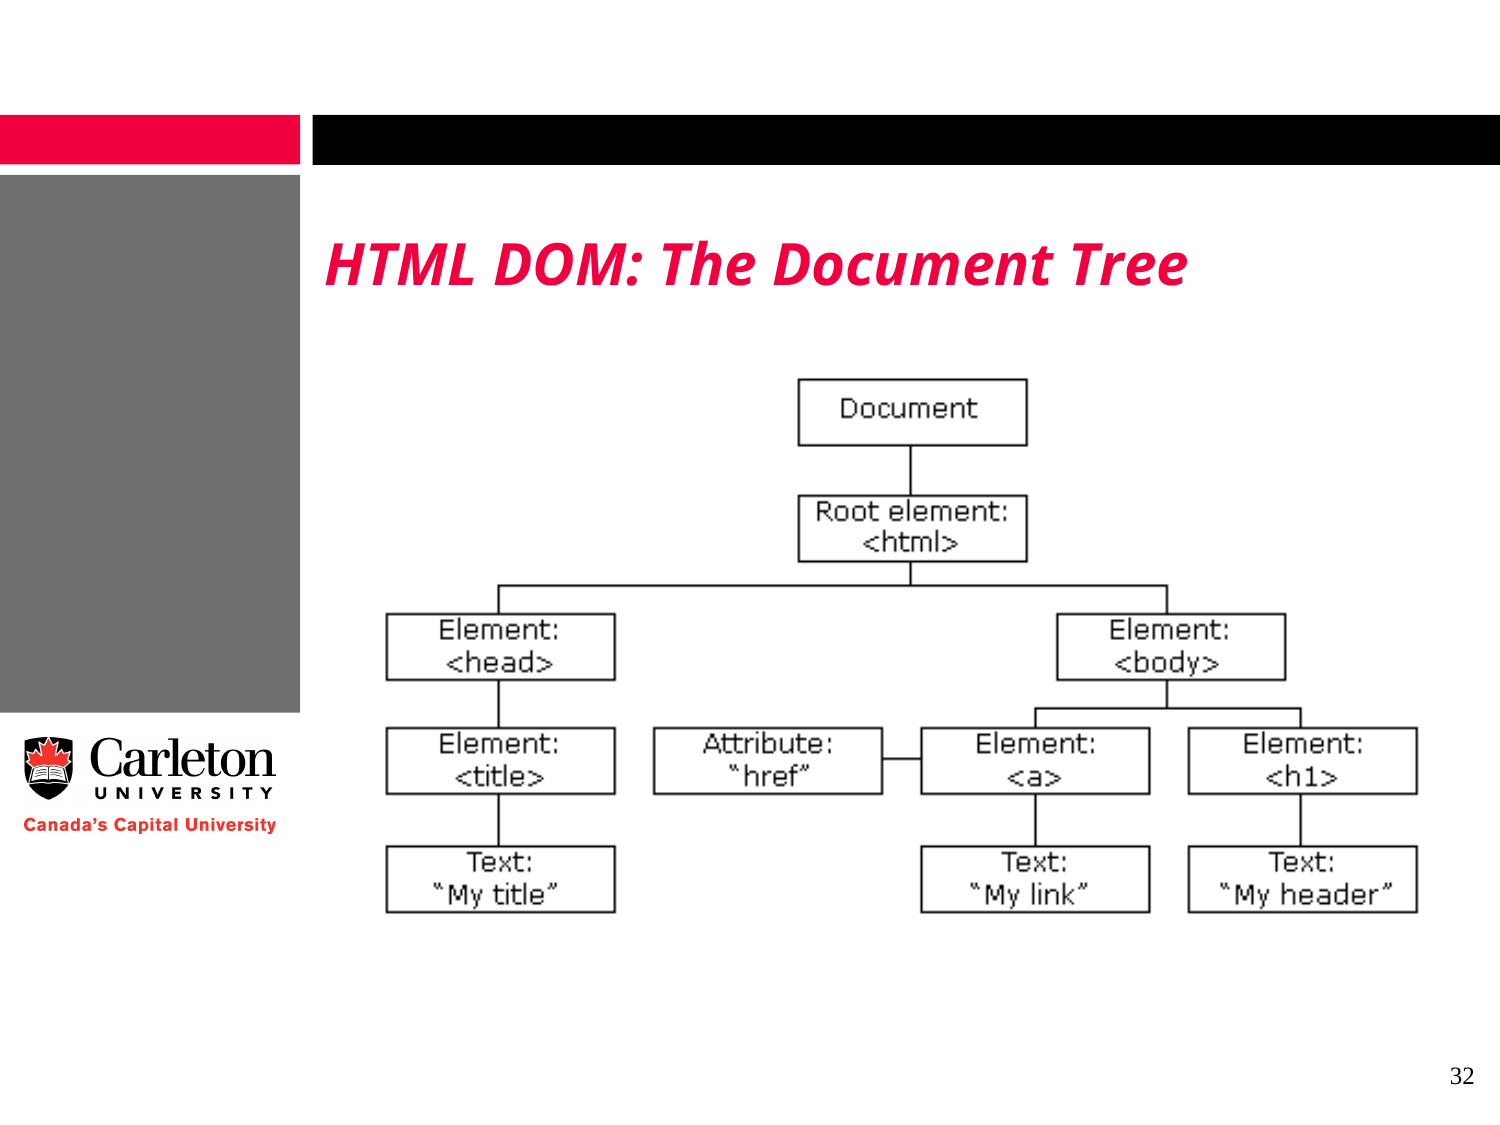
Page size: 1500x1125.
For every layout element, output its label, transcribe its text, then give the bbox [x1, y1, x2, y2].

picture [371, 355, 1436, 938]
picture [24, 737, 276, 834]
title HTML DOM: The Document Tree [324, 187, 1450, 338]
